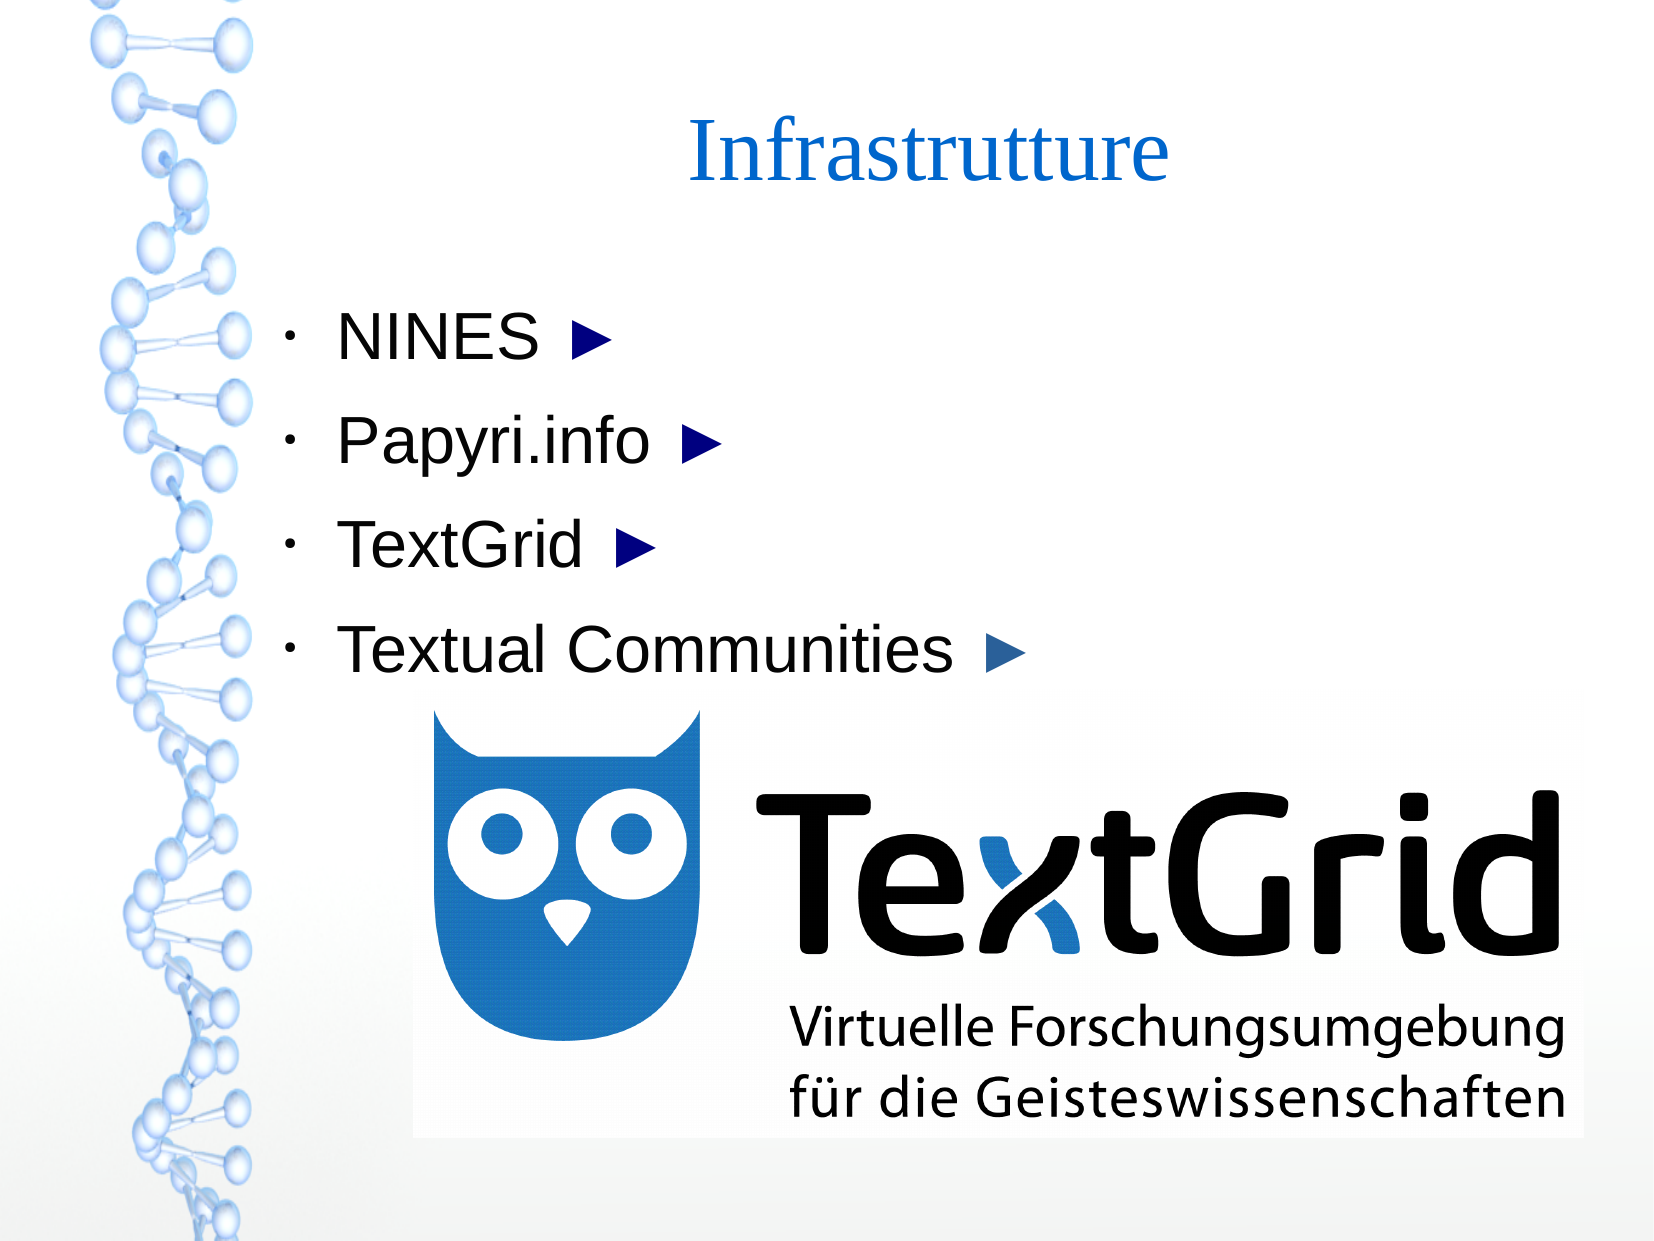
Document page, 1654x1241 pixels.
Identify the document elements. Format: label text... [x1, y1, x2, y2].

picture [0, 0, 1654, 1241]
list NINES ► Papyri.info ► TextGrid ► Textual Communities ► [265, 299, 1205, 1019]
title Infrastrutture [265, 47, 1595, 252]
